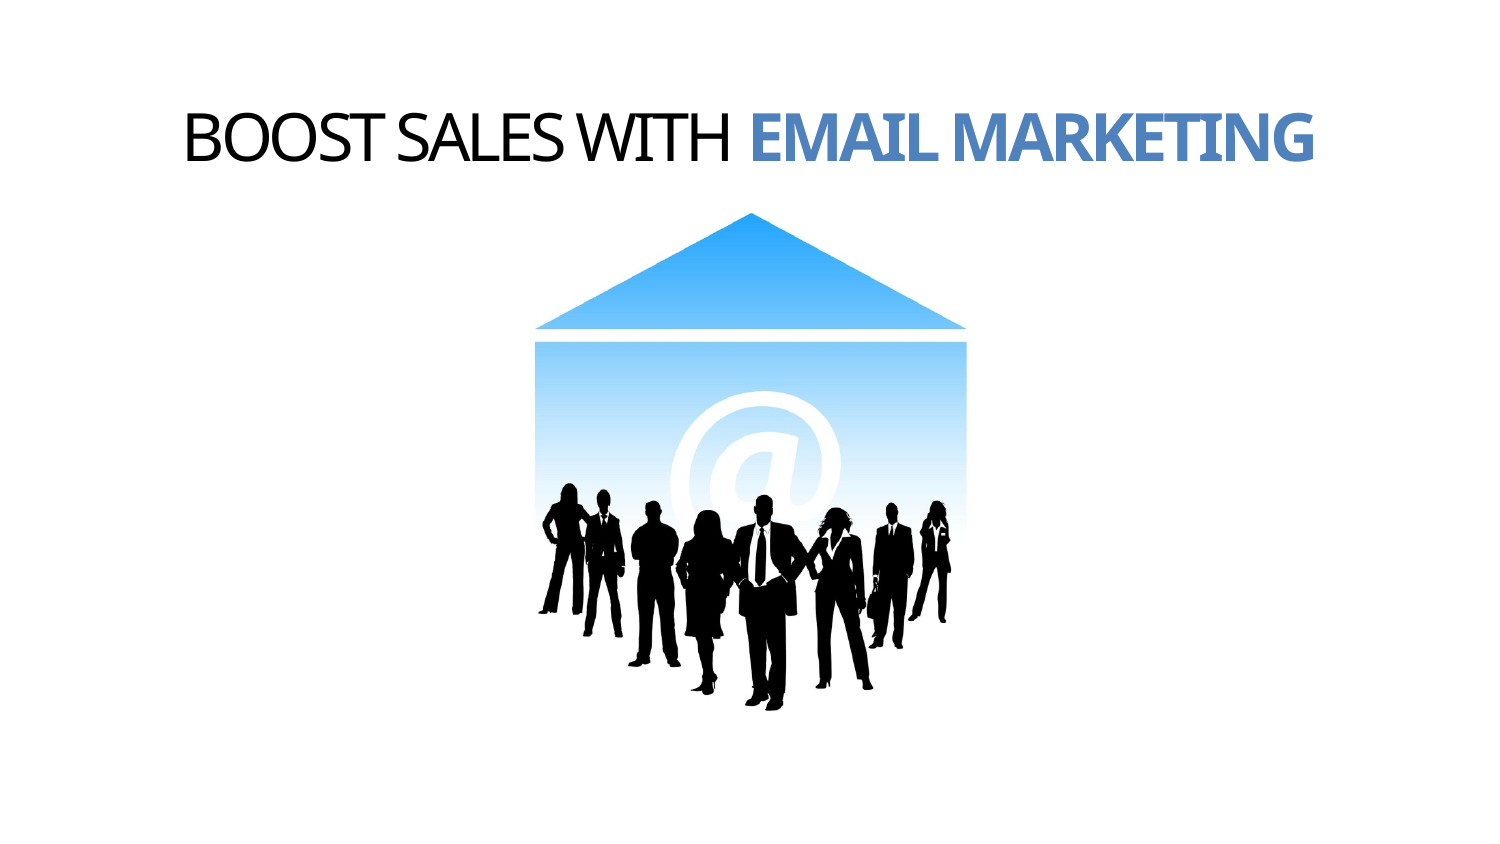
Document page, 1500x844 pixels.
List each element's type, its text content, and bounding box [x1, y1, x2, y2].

picture [489, 196, 1011, 719]
text_box BOOST SALES WITH EMAIL MARKETING [0, 89, 1500, 165]
